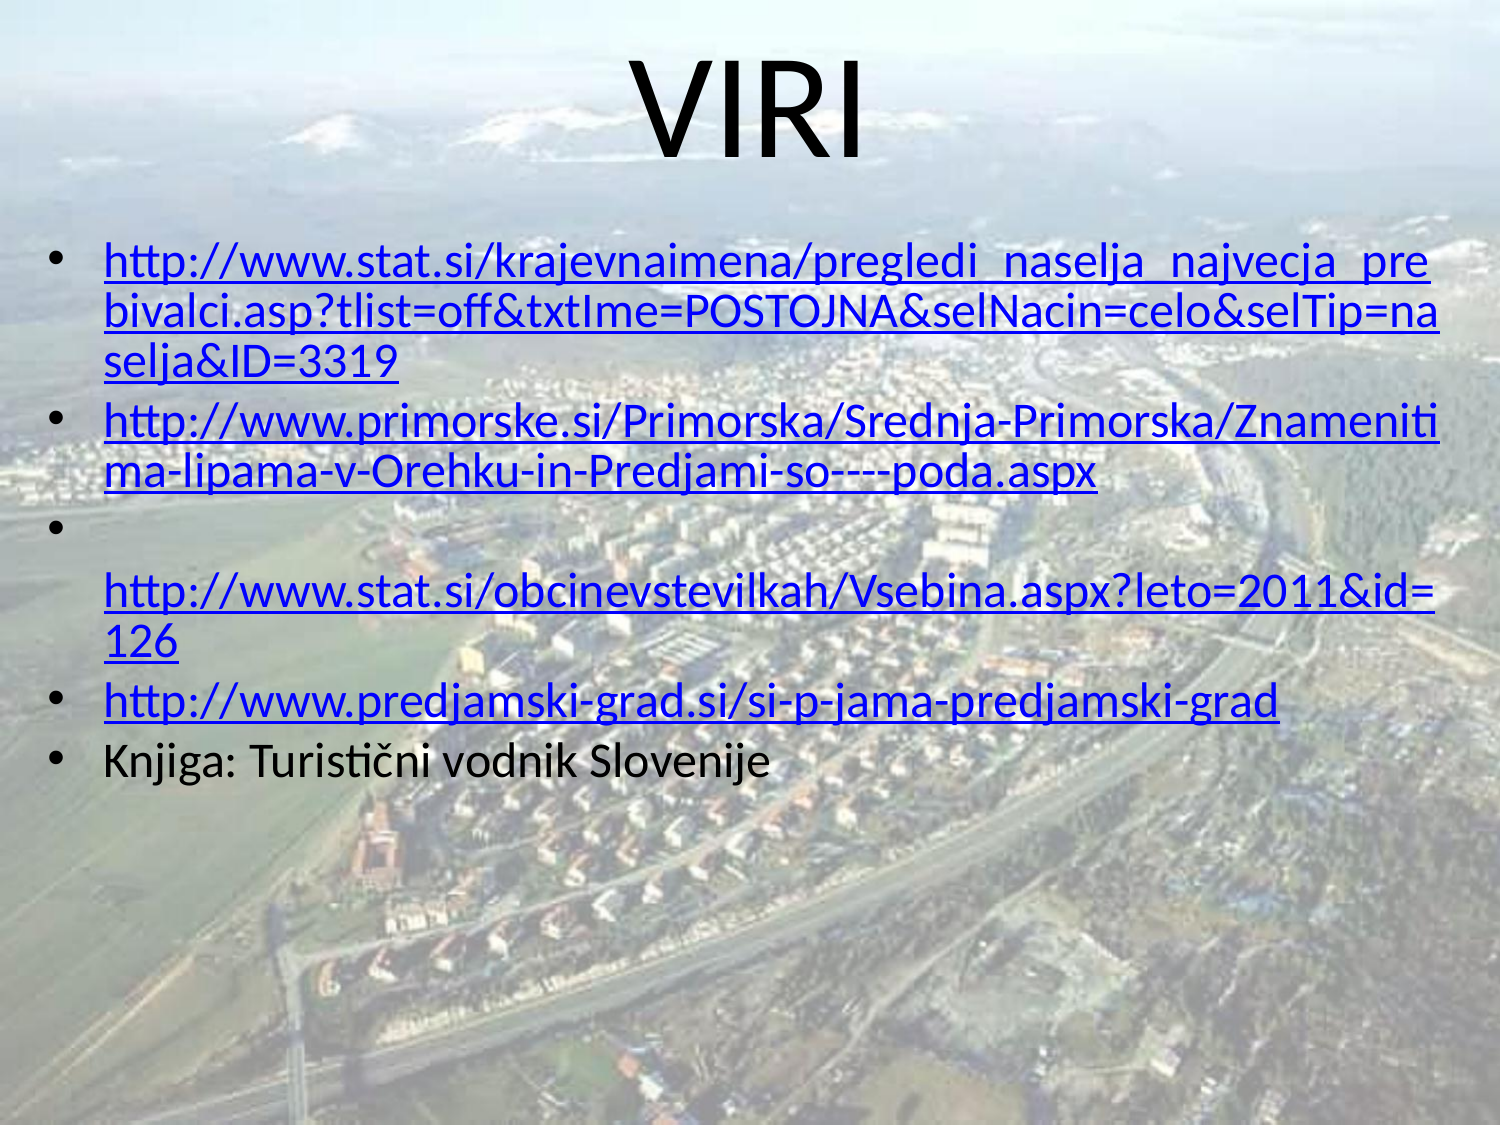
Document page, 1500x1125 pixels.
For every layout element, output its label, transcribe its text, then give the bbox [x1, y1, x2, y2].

text_box http://www.stat.si/krajevnaimena/pregledi_naselja_najvecja_prebivalci.asp?tlist=off&txtIme=POSTOJNA&selNacin=celo&selTip=naselja&ID=3319 http://www.primorske.si/Primorska/Srednja-Primorska/Znamenitima-lipama-v-Orehku-in-Predjami-so----poda.aspx http://www.stat.si/obcinevstevilkah/Vsebina.aspx?leto=2011&id=126 http://www.predjamski-grad.si/si-p-jama-predjamski-grad Knjiga: Turistični vodnik Slovenije [32, 220, 1468, 665]
text_box VIRI [0, 0, 1500, 195]
picture [0, 195, 1500, 1125]
